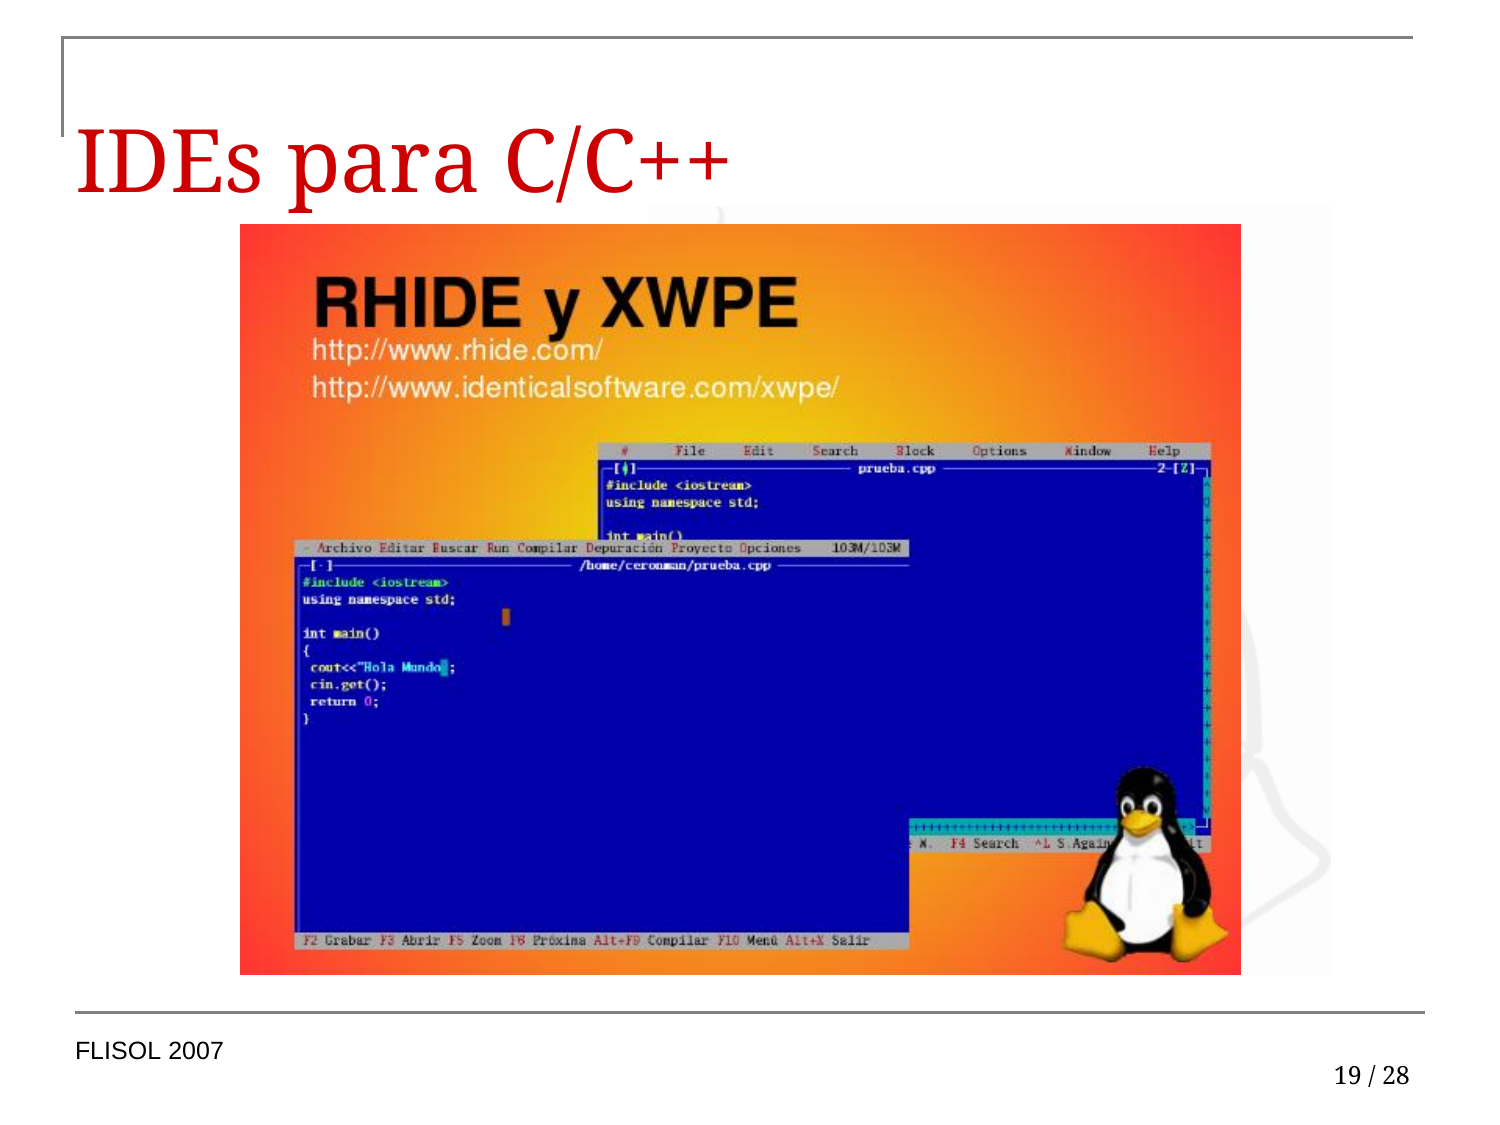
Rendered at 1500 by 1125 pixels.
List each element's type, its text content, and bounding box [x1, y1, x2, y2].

title IDEs para C/C++ [75, 52, 1426, 264]
picture [240, 224, 1331, 975]
